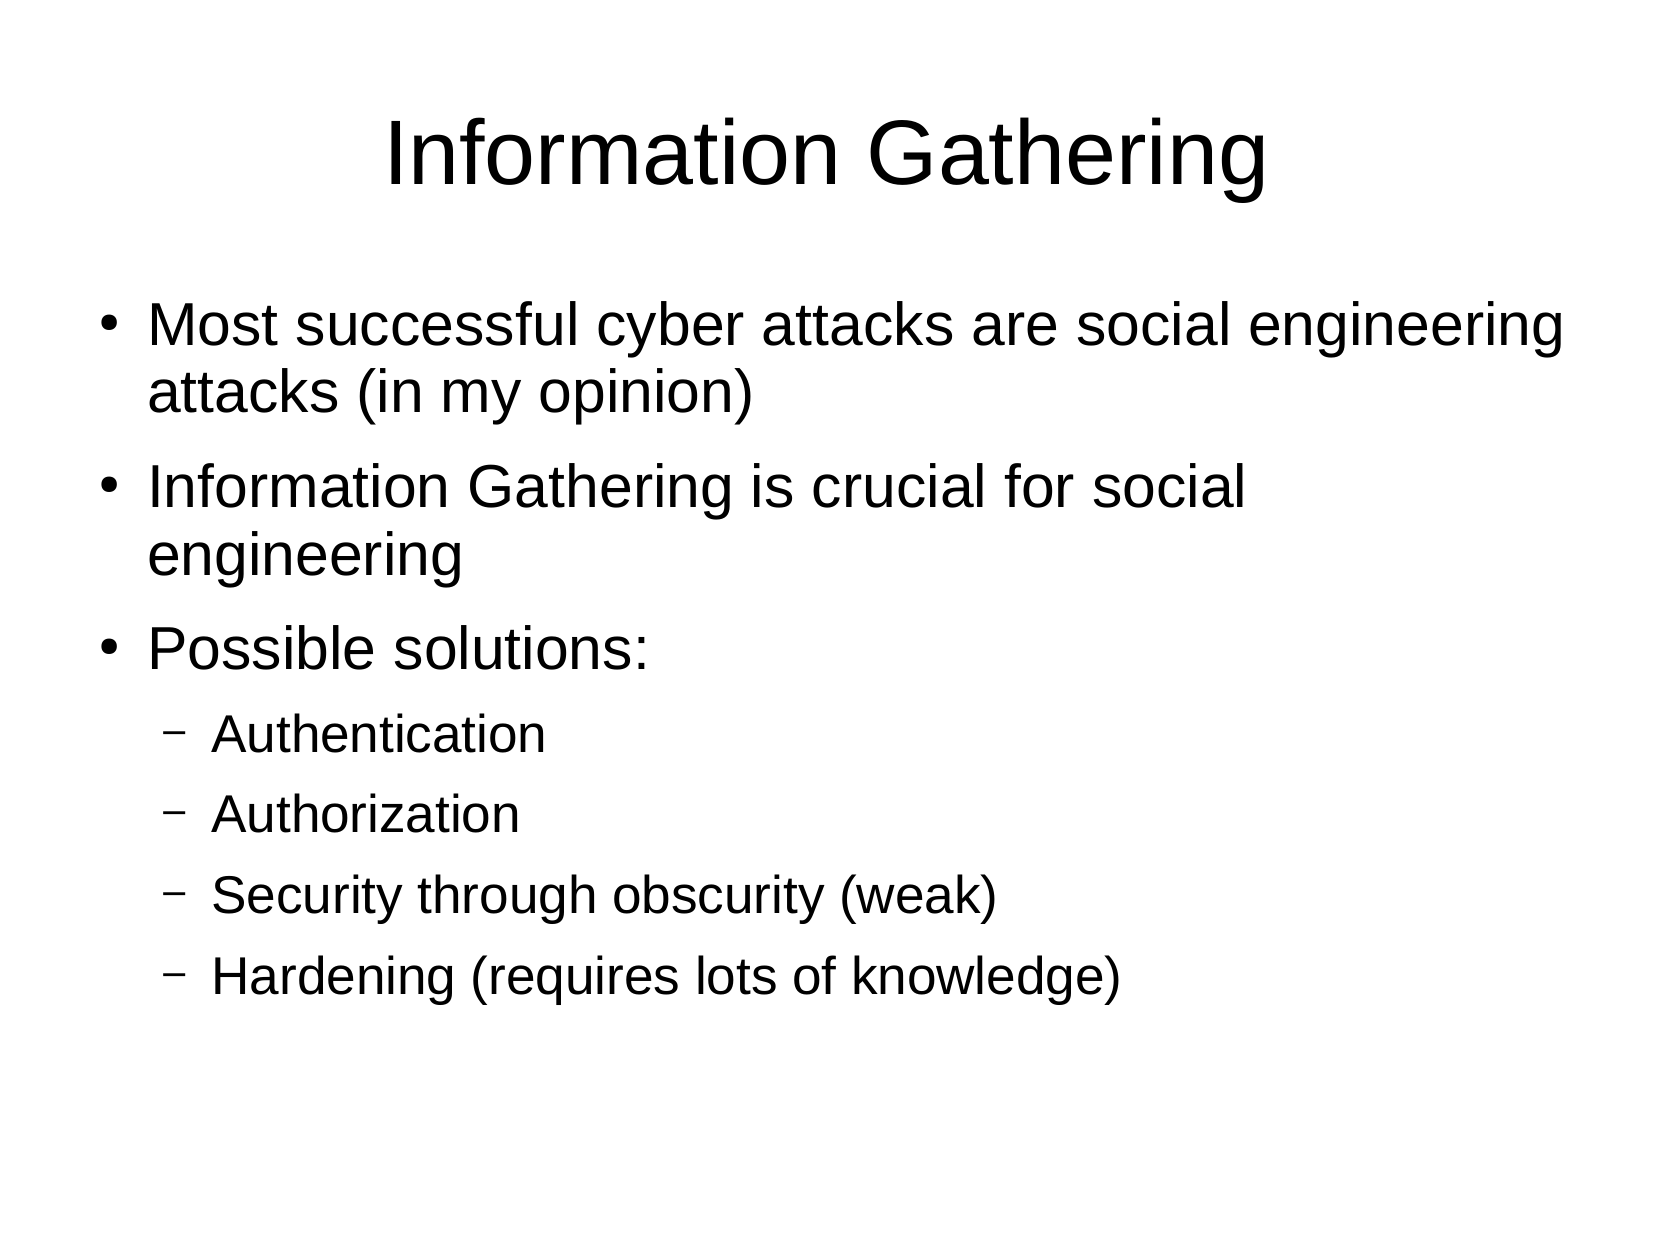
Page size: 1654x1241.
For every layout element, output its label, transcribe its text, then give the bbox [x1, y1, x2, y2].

title Information Gathering [82, 49, 1571, 257]
list Most successful cyber attacks are social engineering attacks (in my opinion) Information Gathering is crucial for social engineering Possible solutions: Authentication Authorization Security through obscurity (weak) Hardening (requires lots of knowledge) [82, 290, 1571, 1010]
